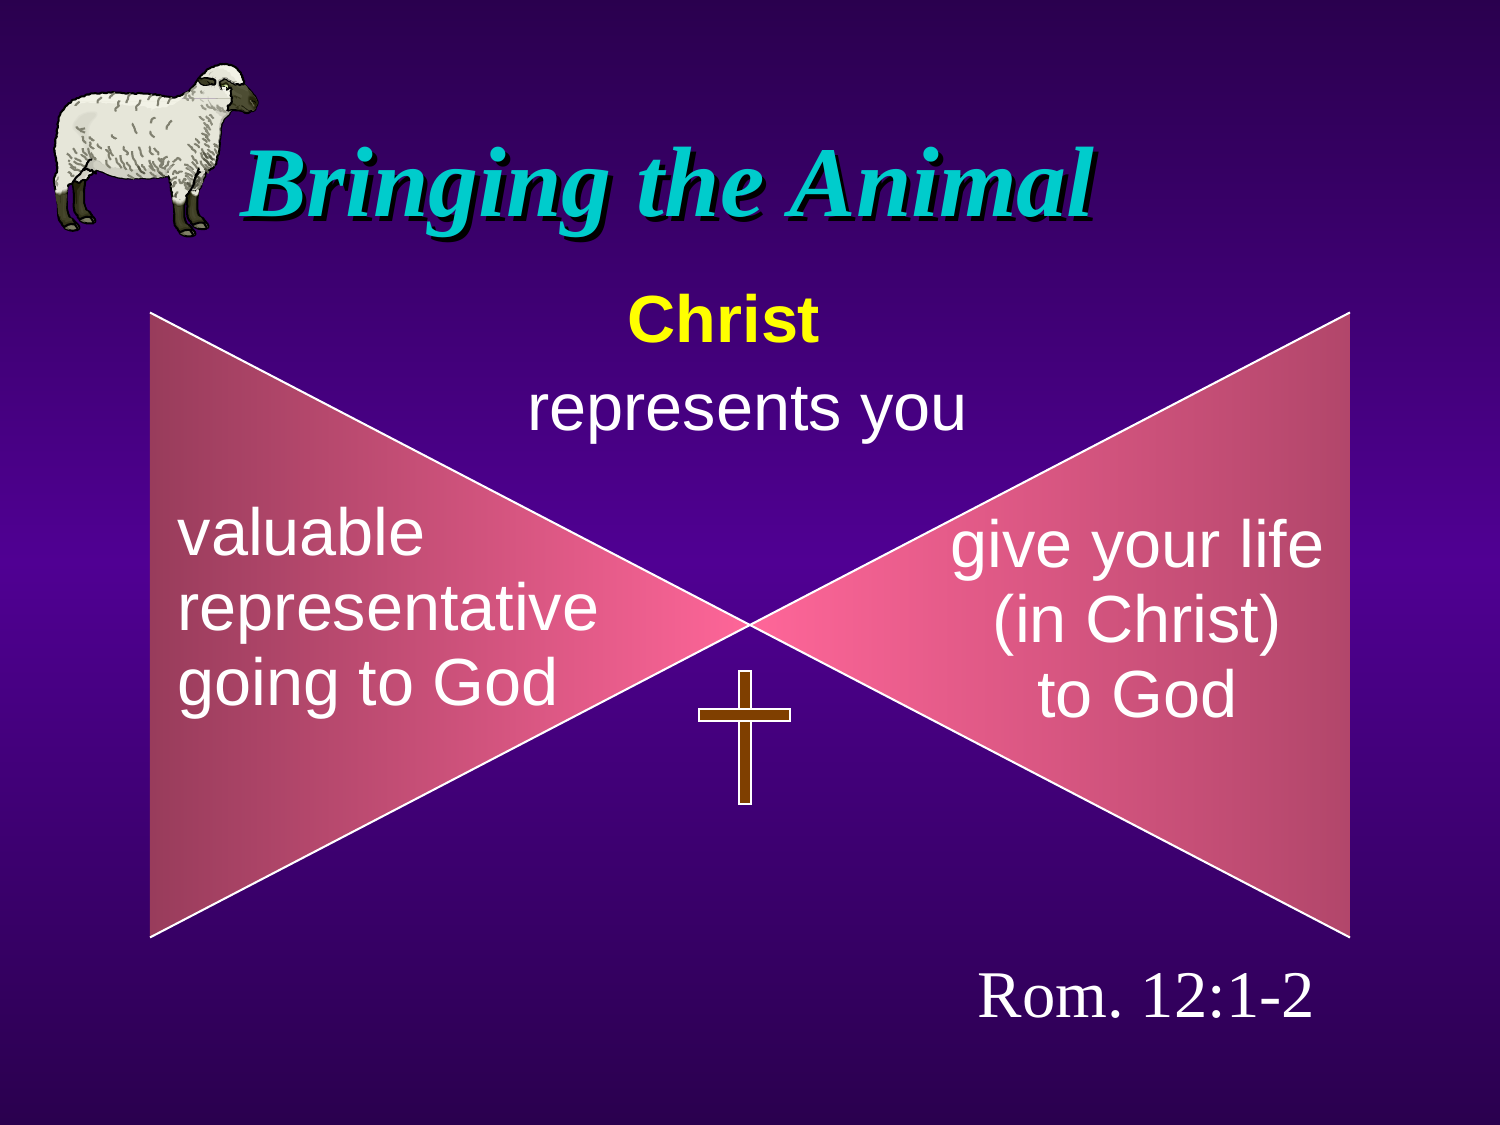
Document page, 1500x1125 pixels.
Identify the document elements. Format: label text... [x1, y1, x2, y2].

text_box represents you [512, 362, 1063, 453]
text_box [149, 314, 549, 936]
text_box Christ [612, 274, 976, 362]
text_box [738, 727, 751, 804]
text_box Rom. 12:1-2 [962, 949, 1375, 1040]
text_box give your life (in Christ) to God [875, 499, 1401, 740]
text_box [763, 708, 790, 722]
text_box valuable representative going to God [162, 487, 763, 727]
title Bringing the Animal [224, 78, 1388, 288]
text_box [975, 740, 1351, 936]
text_box [996, 314, 1351, 499]
text_box [763, 562, 875, 688]
